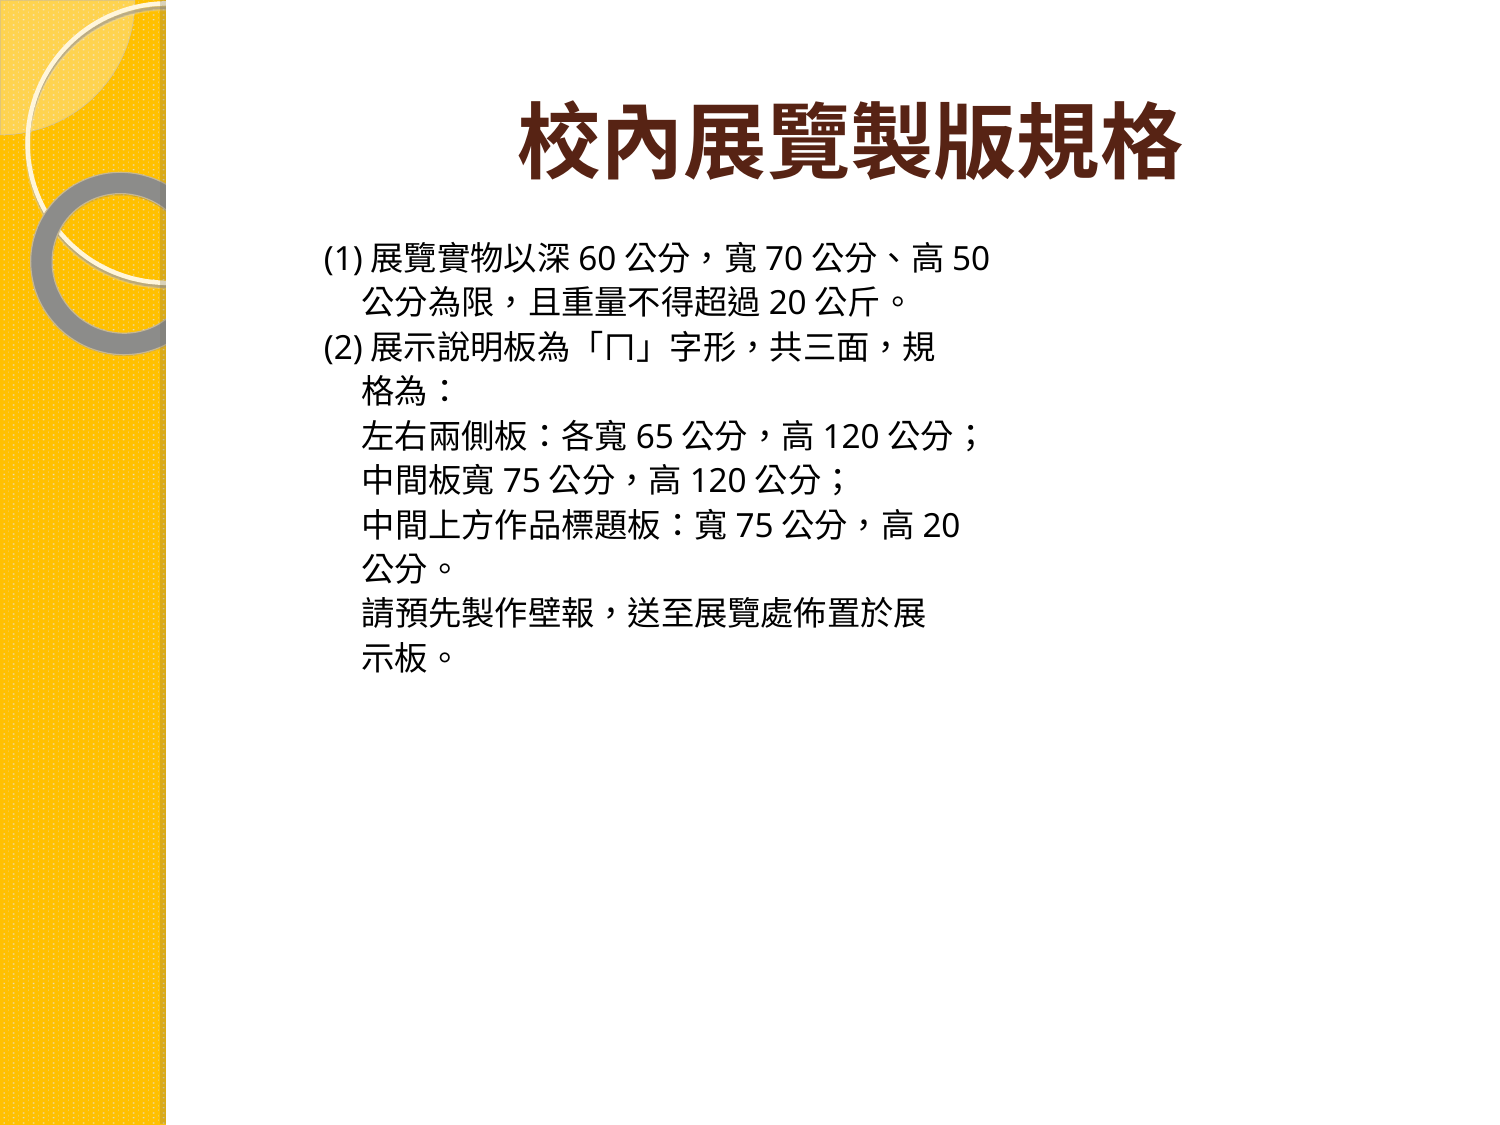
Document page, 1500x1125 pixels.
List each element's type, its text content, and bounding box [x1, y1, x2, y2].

list (1)展覽實物以深60公分，寬70公分、高50 公分為限，且重量不得超過20公斤。 (2)展示說明板為「ㄇ」字形，共三面，規 格為： 左右兩側板：各寬65公分，高120公分； 中間板寬75公分，高120公分； 中間上方作品標題板：寬75公分，高20 公分。 請預先製作壁報，送至展覽處佈置於展 示板。 [235, 237, 1466, 1026]
title 校內展覽製版規格 [235, 45, 1466, 233]
